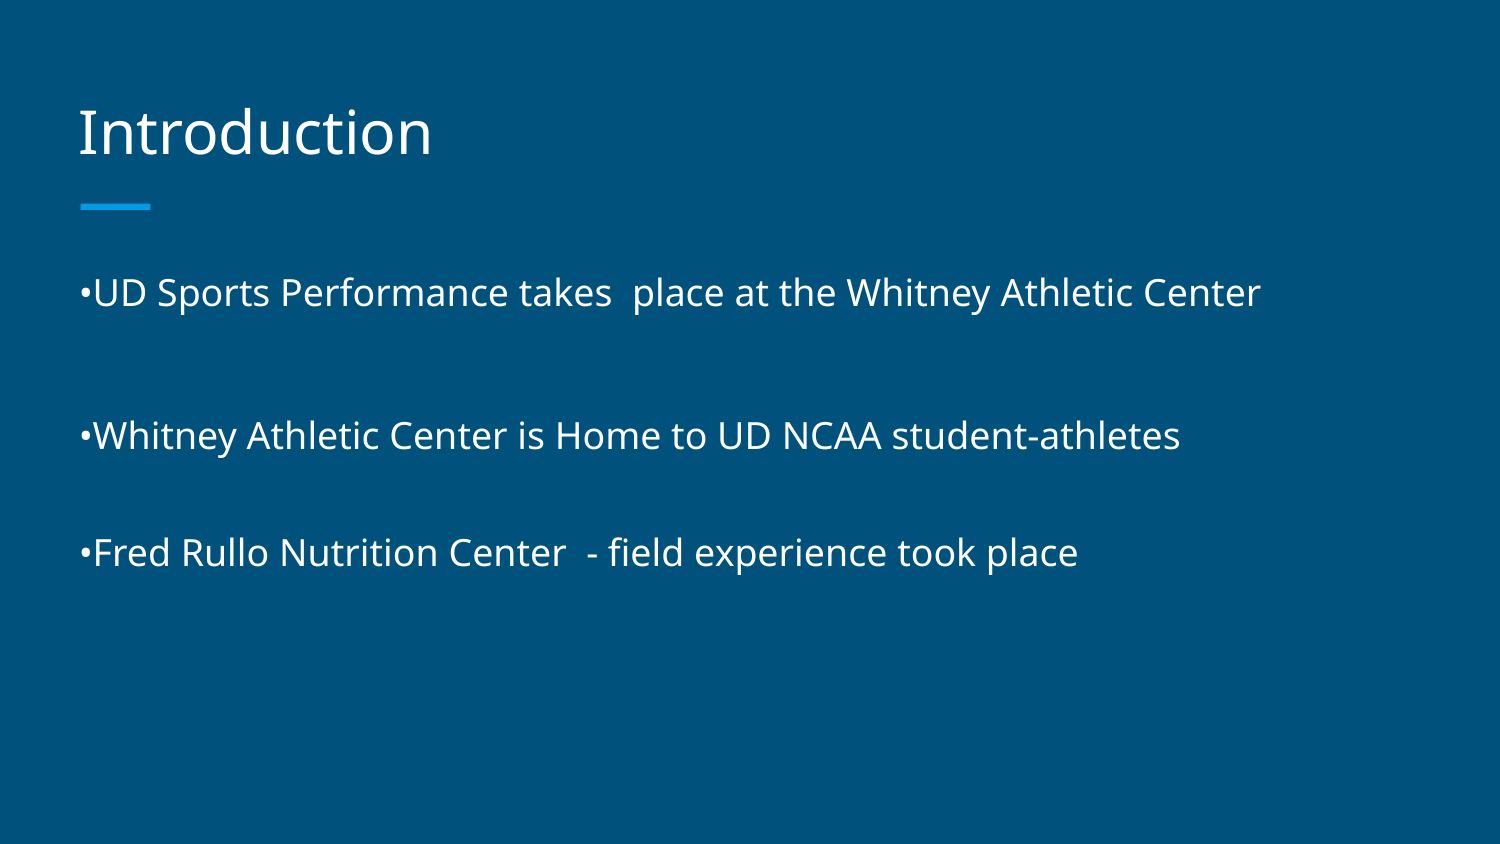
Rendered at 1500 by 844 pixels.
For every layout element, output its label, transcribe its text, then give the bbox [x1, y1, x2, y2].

title Introduction [63, 75, 1437, 188]
list •UD Sports Performance takes place at the Whitney Athletic Center •Whitney Athletic Center is Home to UD NCAA student-athletes •Fred Rullo Nutrition Center - field experience took place [63, 244, 1437, 750]
